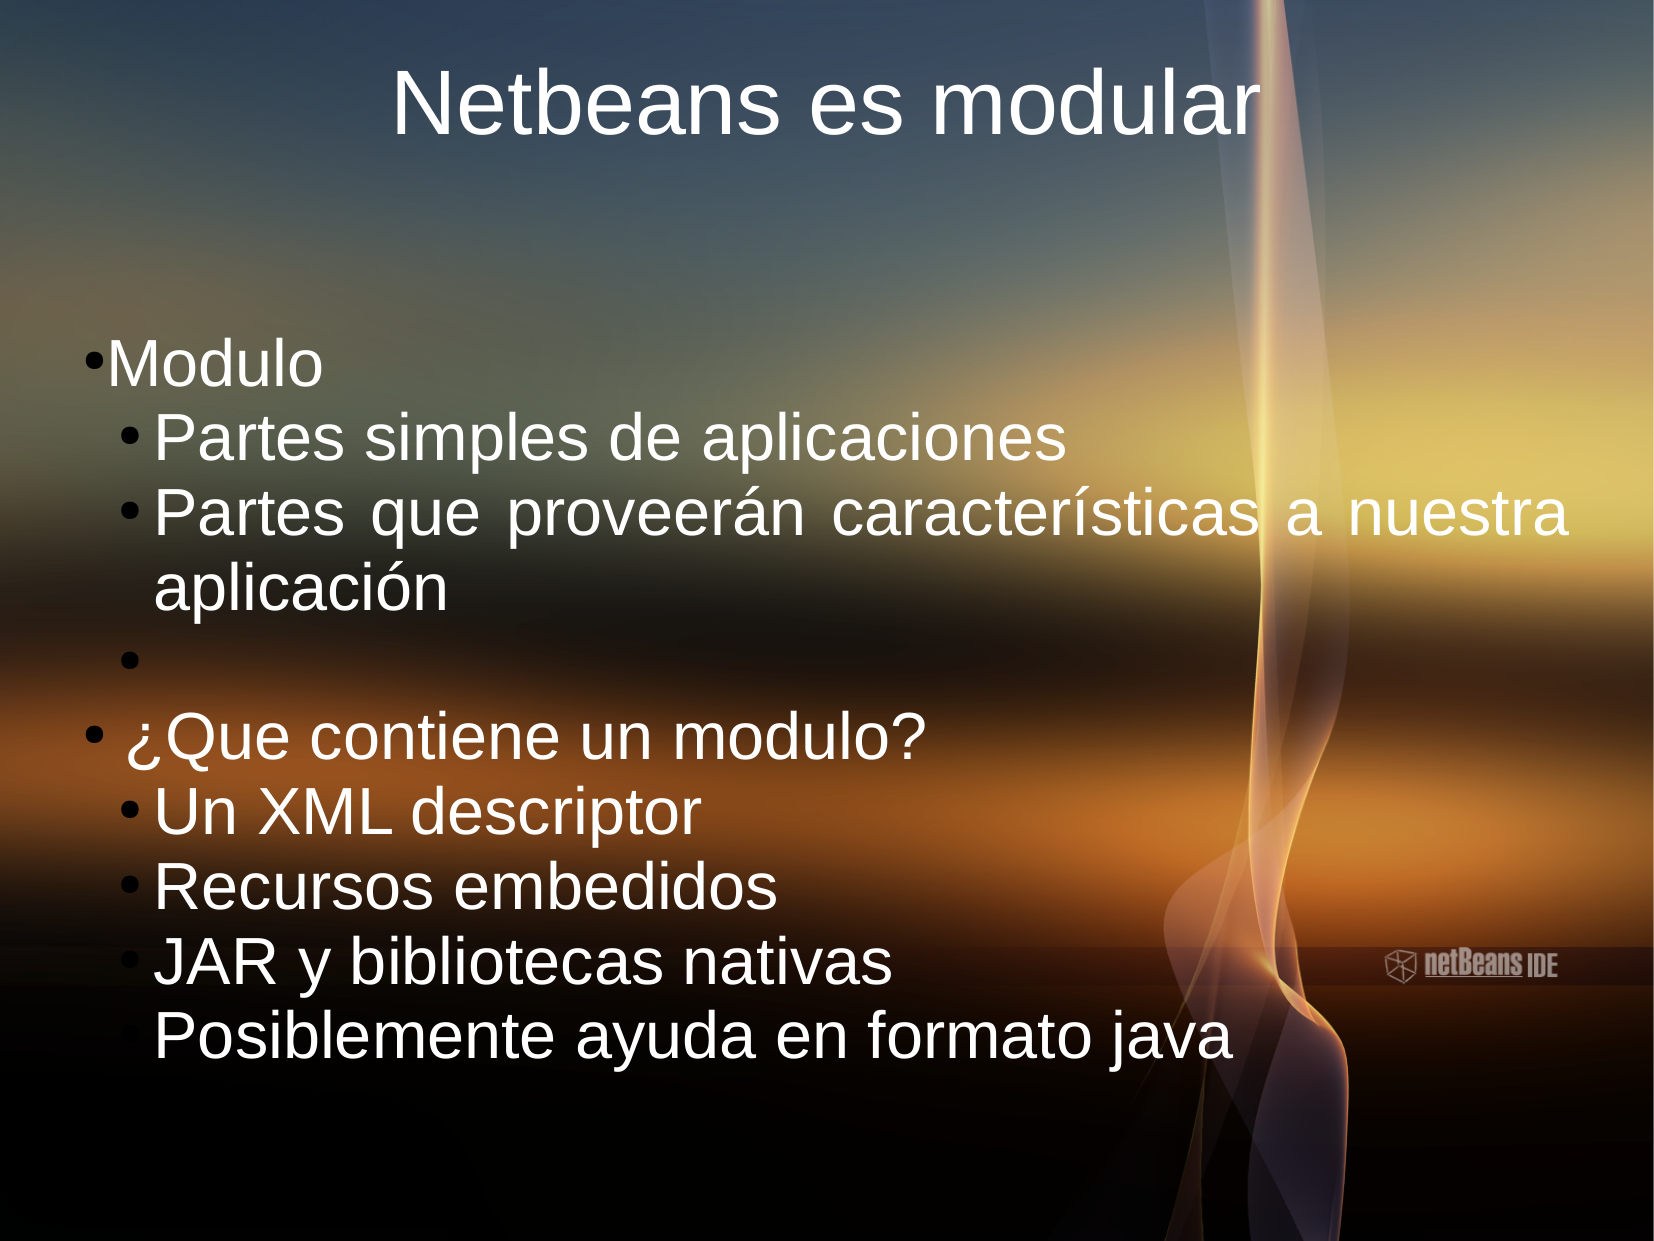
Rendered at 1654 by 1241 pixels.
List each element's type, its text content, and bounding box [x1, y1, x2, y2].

subtitle Modulo Partes simples de aplicaciones Partes que proveerán características a nuestra aplicación ¿Que contiene un modulo? Un XML descriptor Recursos embedidos JAR y bibliotecas nativas Posiblemente ayuda en formato java [82, 297, 1571, 1102]
picture [0, 0, 1654, 1241]
title Netbeans es modular [82, 50, 1571, 258]
